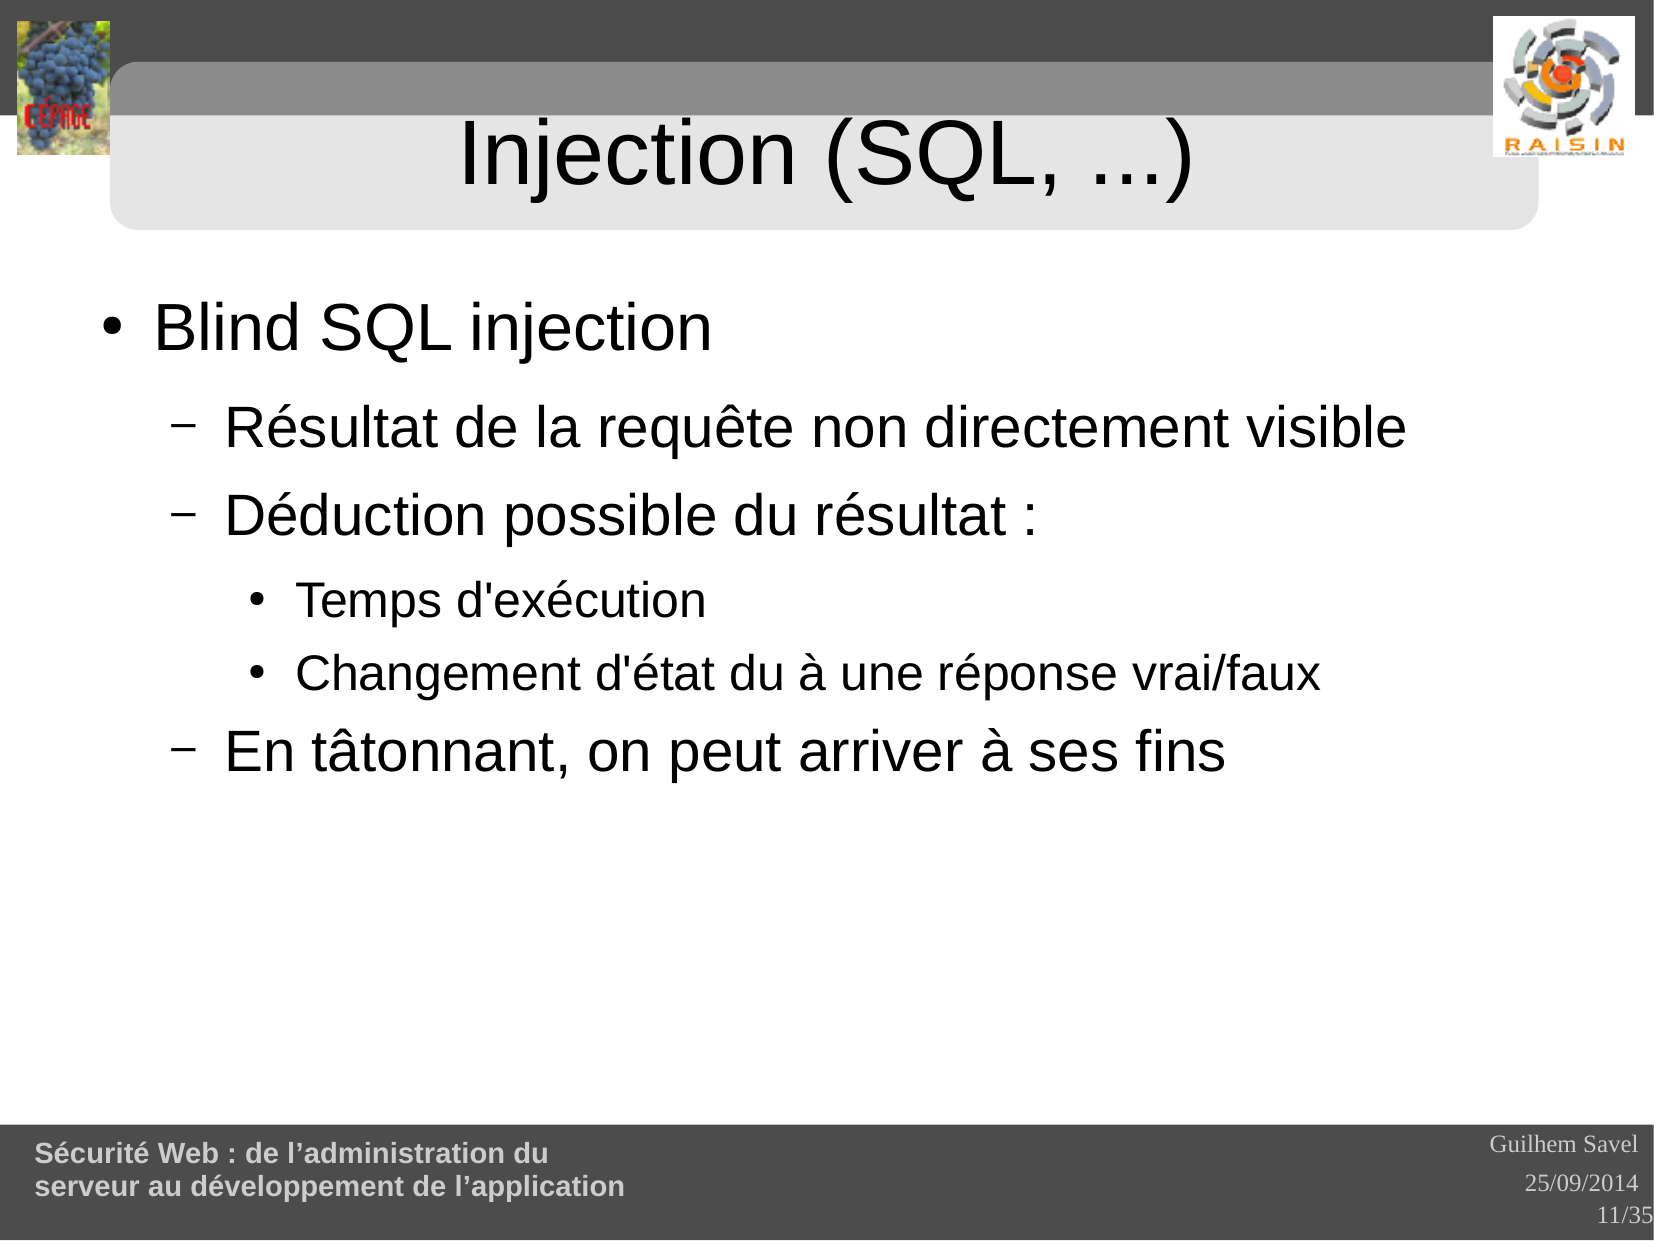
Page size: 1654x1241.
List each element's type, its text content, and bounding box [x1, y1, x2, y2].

title Injection (SQL, ...) [82, 49, 1571, 257]
list Blind SQL injection Résultat de la requête non directement visible Déduction possible du résultat : Temps d'exécution Changement d'état du à une réponse vrai/faux En tâtonnant, on peut arriver à ses fins [82, 290, 1571, 1010]
picture [1493, 16, 1635, 157]
picture [17, 21, 110, 155]
